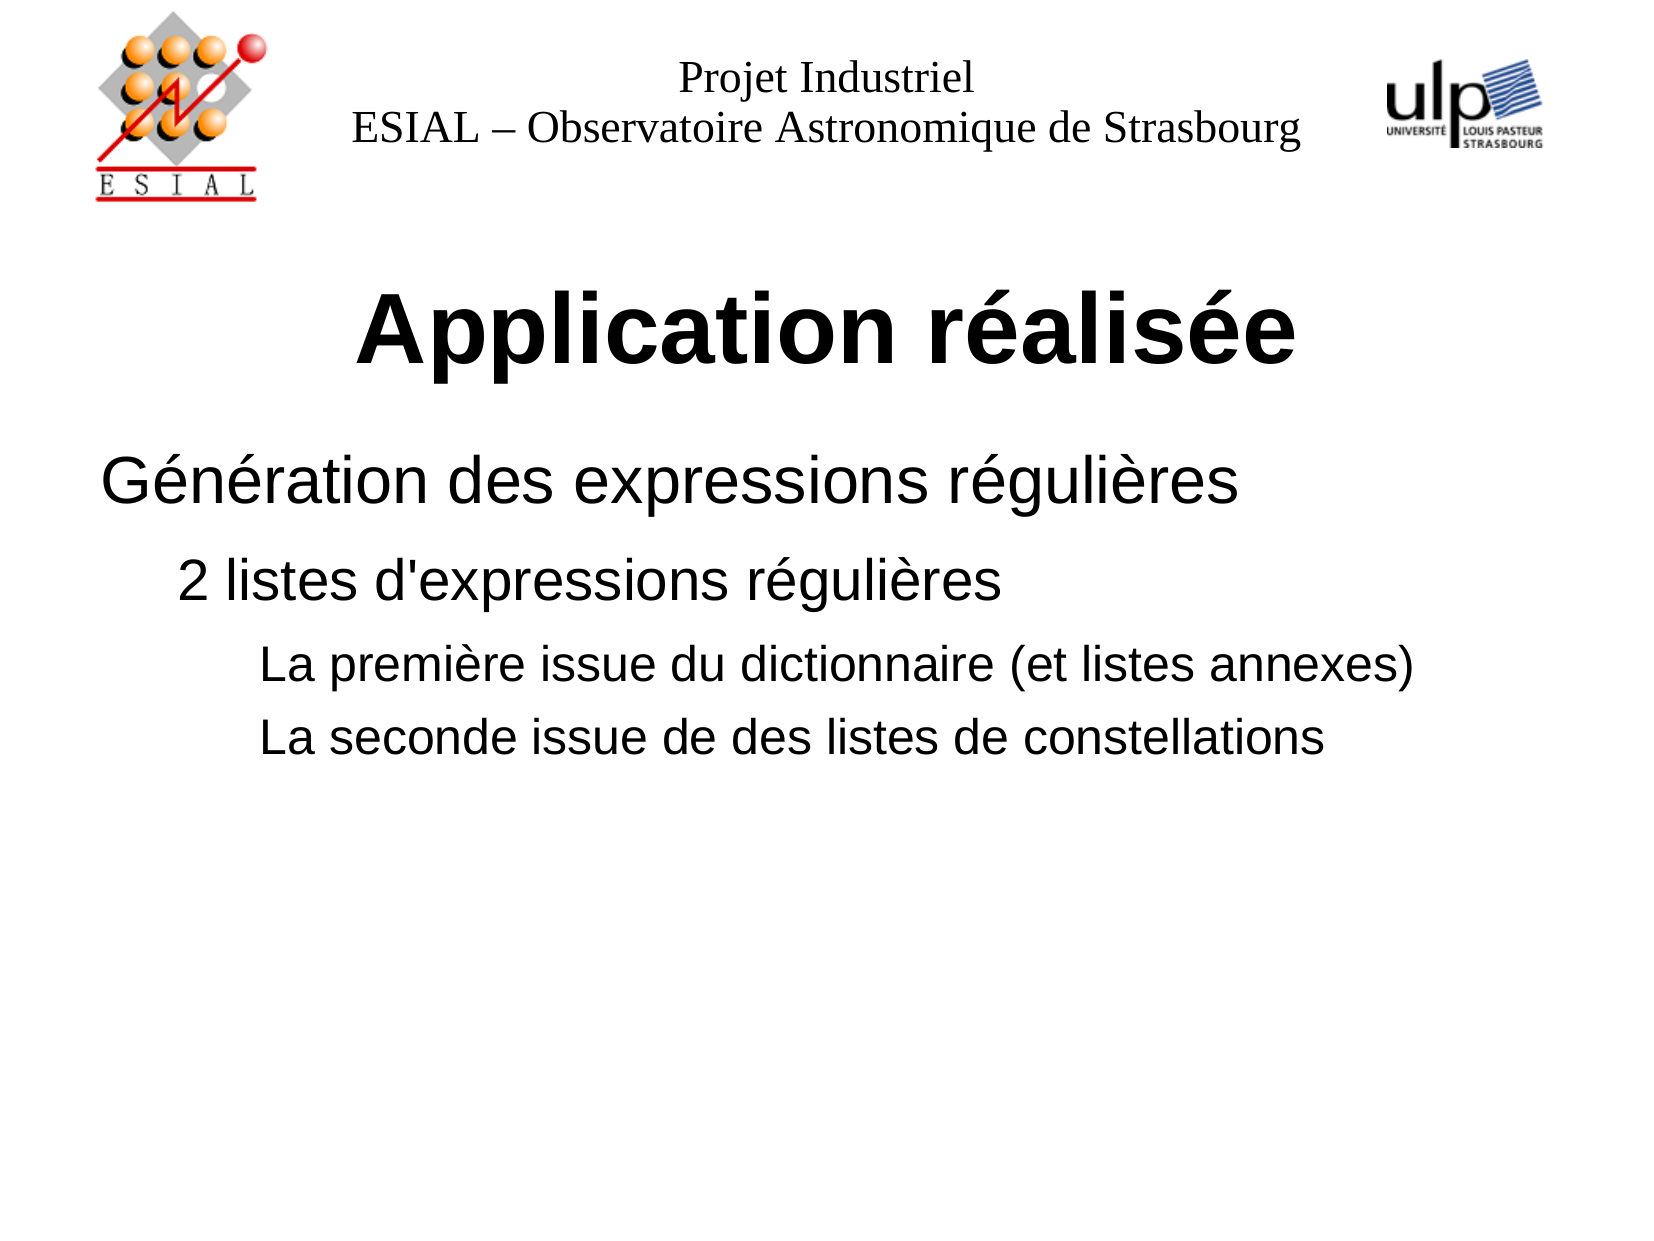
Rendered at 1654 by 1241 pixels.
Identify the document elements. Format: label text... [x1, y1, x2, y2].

picture [88, 6, 273, 49]
list Génération des expressions régulières 2 listes d'expressions régulières La première issue du dictionnaire (et listes annexes) La seconde issue de des listes de constellations [82, 442, 1571, 1094]
text_box Application réalisée [265, 265, 1388, 414]
title Projet Industriel ESIAL – Observatoire Astronomique de Strasbourg [82, 49, 1571, 257]
